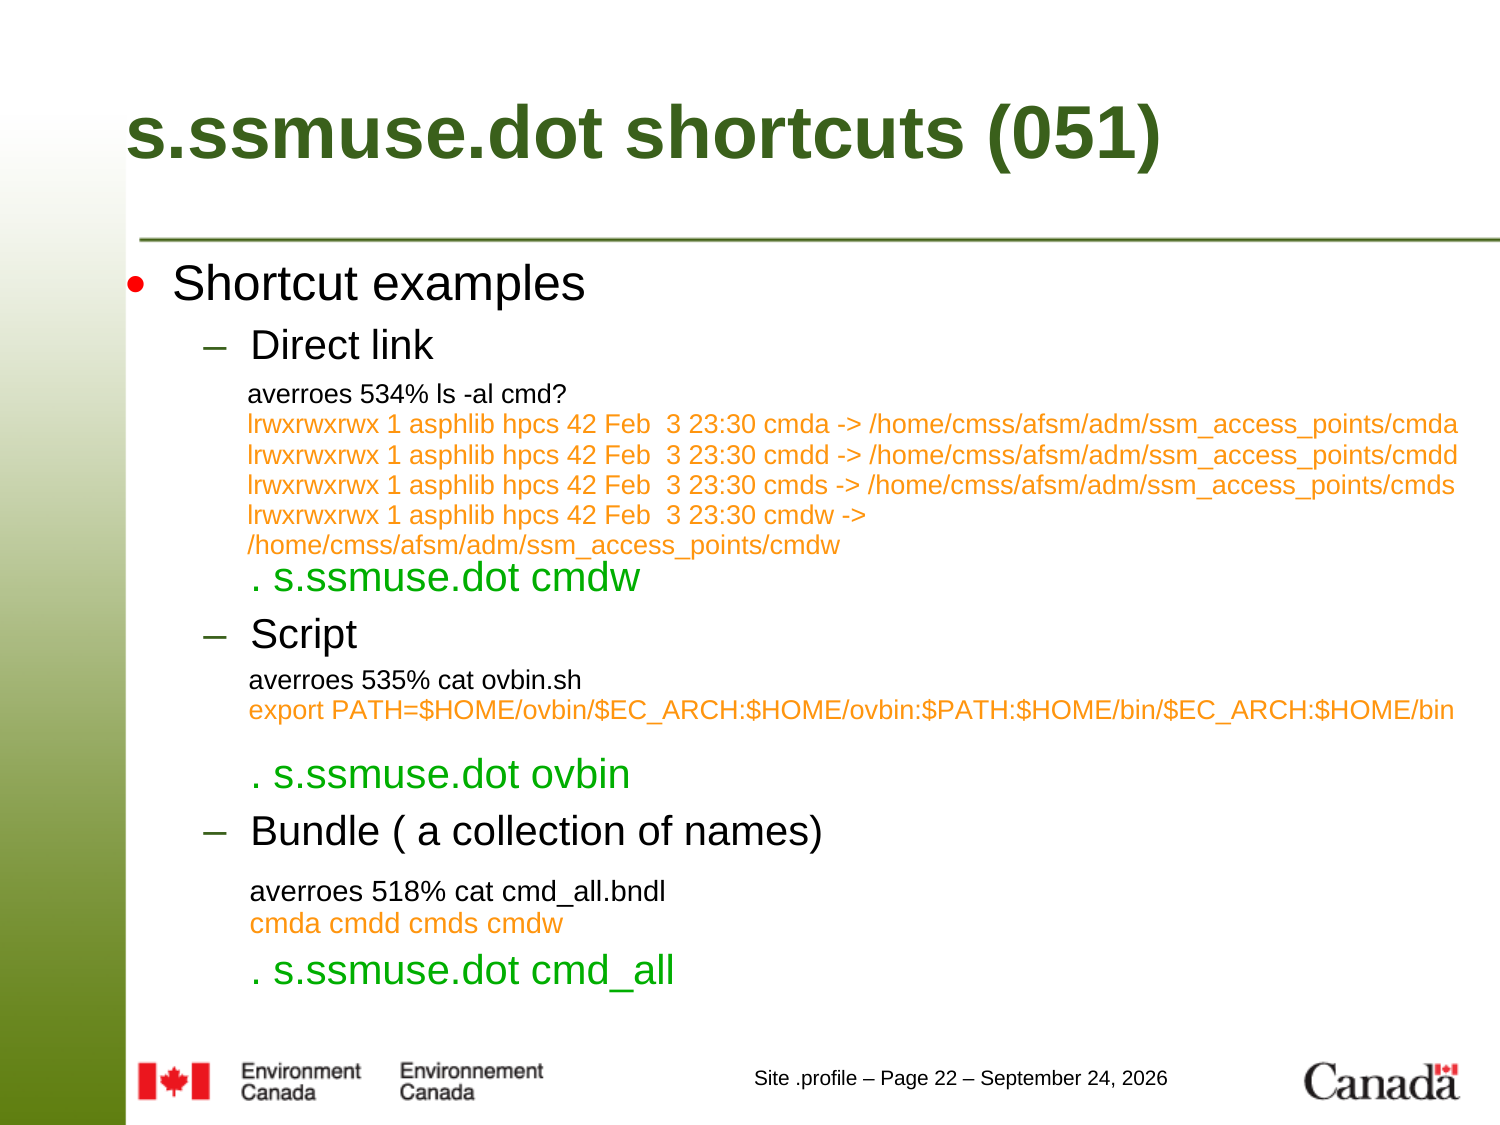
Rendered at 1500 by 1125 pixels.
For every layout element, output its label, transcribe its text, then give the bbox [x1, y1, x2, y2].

title s.ssmuse.dot shortcuts (051) [125, 52, 1463, 213]
picture [0, 0, 1500, 1125]
text_box averroes 518% cat cmd_all.bndl cmda cmdd cmds cmdw [234, 867, 797, 967]
text_box averroes 535% cat ovbin.sh export PATH=$HOME/ovbin/$EC_ARCH:$HOME/ovbin:$PATH:$HOME/bin/$EC_ARCH:$HOME/bin [233, 657, 1488, 799]
text_box averroes 534% ls -al cmd? lrwxrwxrwx 1 asphlib hpcs 42 Feb 3 23:30 cmda -> /home/cmss/afsm/adm/ssm_access_points/cmda lrwxrwxrwx 1 asphlib hpcs 42 Feb 3 23:30 cmdd -> /home/cmss/afsm/adm/ssm_access_points/cmdd lrwxrwxrwx 1 asphlib hpcs 42 Feb 3 23:30 cmds -> /home/cmss/afsm/adm/ssm_access_points/cmds lrwxrwxrwx 1 asphlib hpcs 42 Feb 3 23:30 cmdw -> /home/cmss/afsm/adm/ssm_access_points/cmdw [232, 371, 1481, 577]
list Shortcut examples Direct link . s.ssmuse.dot cmdw Script . s.ssmuse.dot ovbin Bundle ( a collection of names) . s.ssmuse.dot cmd_all [125, 255, 1319, 1009]
